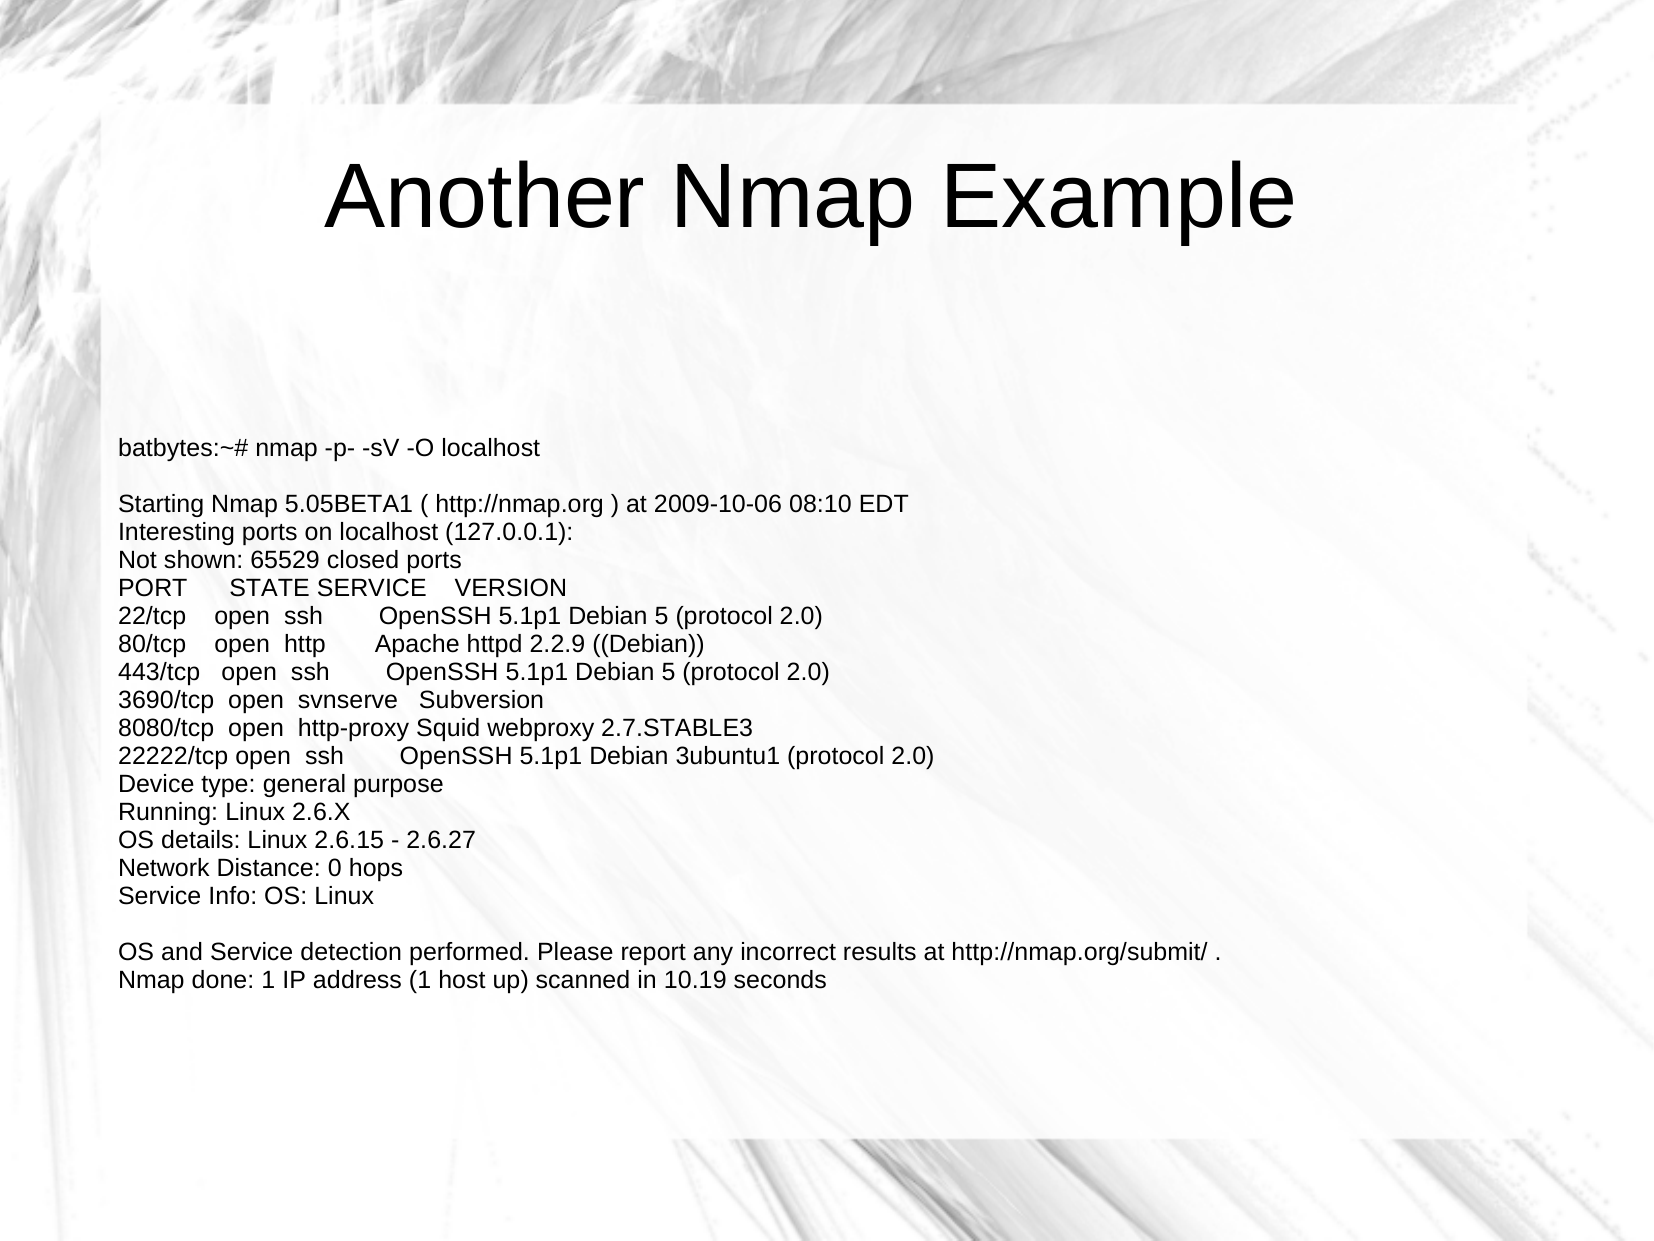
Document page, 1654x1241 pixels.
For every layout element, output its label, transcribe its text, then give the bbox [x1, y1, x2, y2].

subtitle batbytes:~# nmap -p- -sV -O localhost Starting Nmap 5.05BETA1 ( http://nmap.org ) at 2009-10-06 08:10 EDT Interesting ports on localhost (127.0.0.1): Not shown: 65529 closed ports PORT STATE SERVICE VERSION 22/tcp open ssh OpenSSH 5.1p1 Debian 5 (protocol 2.0) 80/tcp open http Apache httpd 2.2.9 ((Debian)) 443/tcp open ssh OpenSSH 5.1p1 Debian 5 (protocol 2.0) 3690/tcp open svnserve Subversion 8080/tcp open http-proxy Squid webproxy 2.7.STABLE3 22222/tcp open ssh OpenSSH 5.1p1 Debian 3ubuntu1 (protocol 2.0) Device type: general purpose Running: Linux 2.6.X OS details: Linux 2.6.15 - 2.6.27 Network Distance: 0 hops Service Info: OS: Linux OS and Service detection performed. Please report any incorrect results at http://nmap.org/submit/ . Nmap done: 1 IP address (1 host up) scanned in 10.19 seconds [118, 326, 1571, 1130]
title Another Nmap Example [118, 119, 1506, 273]
picture [0, 0, 1654, 1241]
